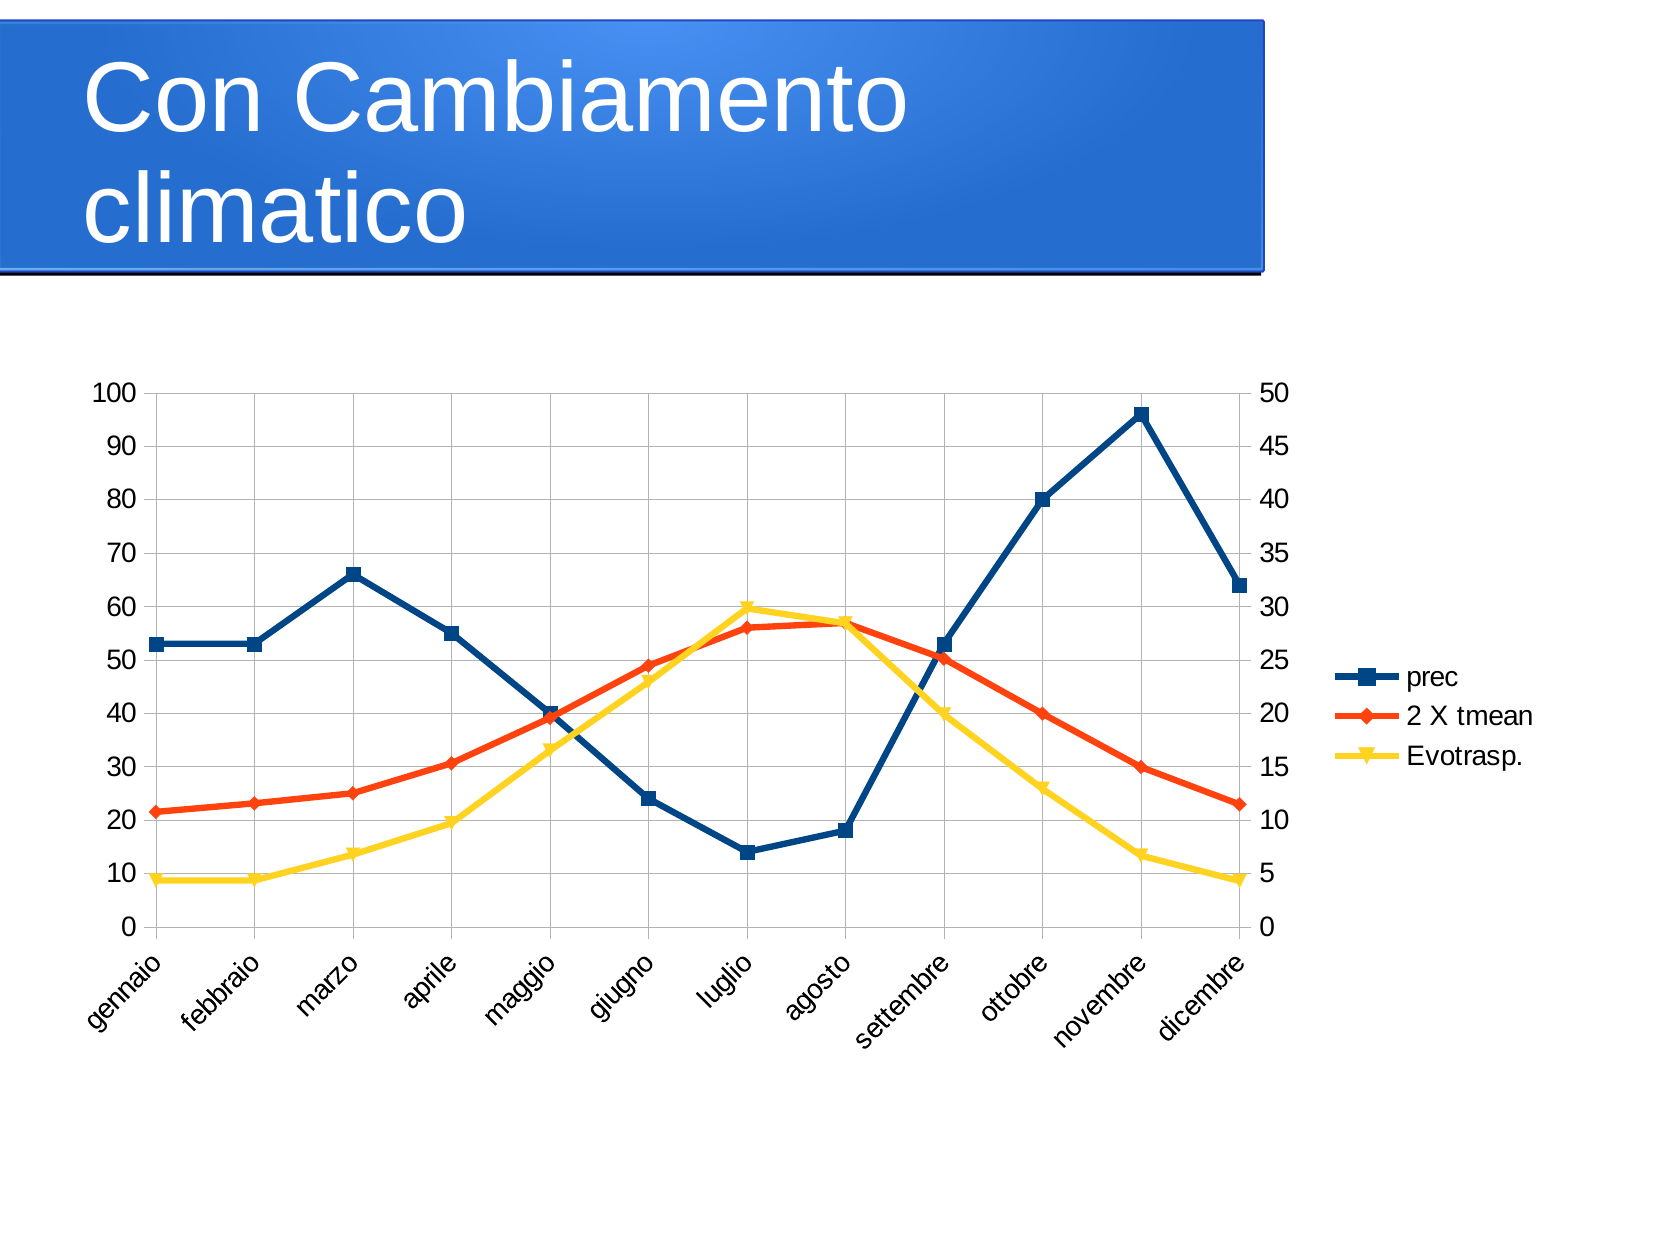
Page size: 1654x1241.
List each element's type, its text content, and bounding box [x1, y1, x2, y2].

title Con Cambiamento climatico [82, 41, 1250, 265]
picture [53, 362, 1560, 1070]
